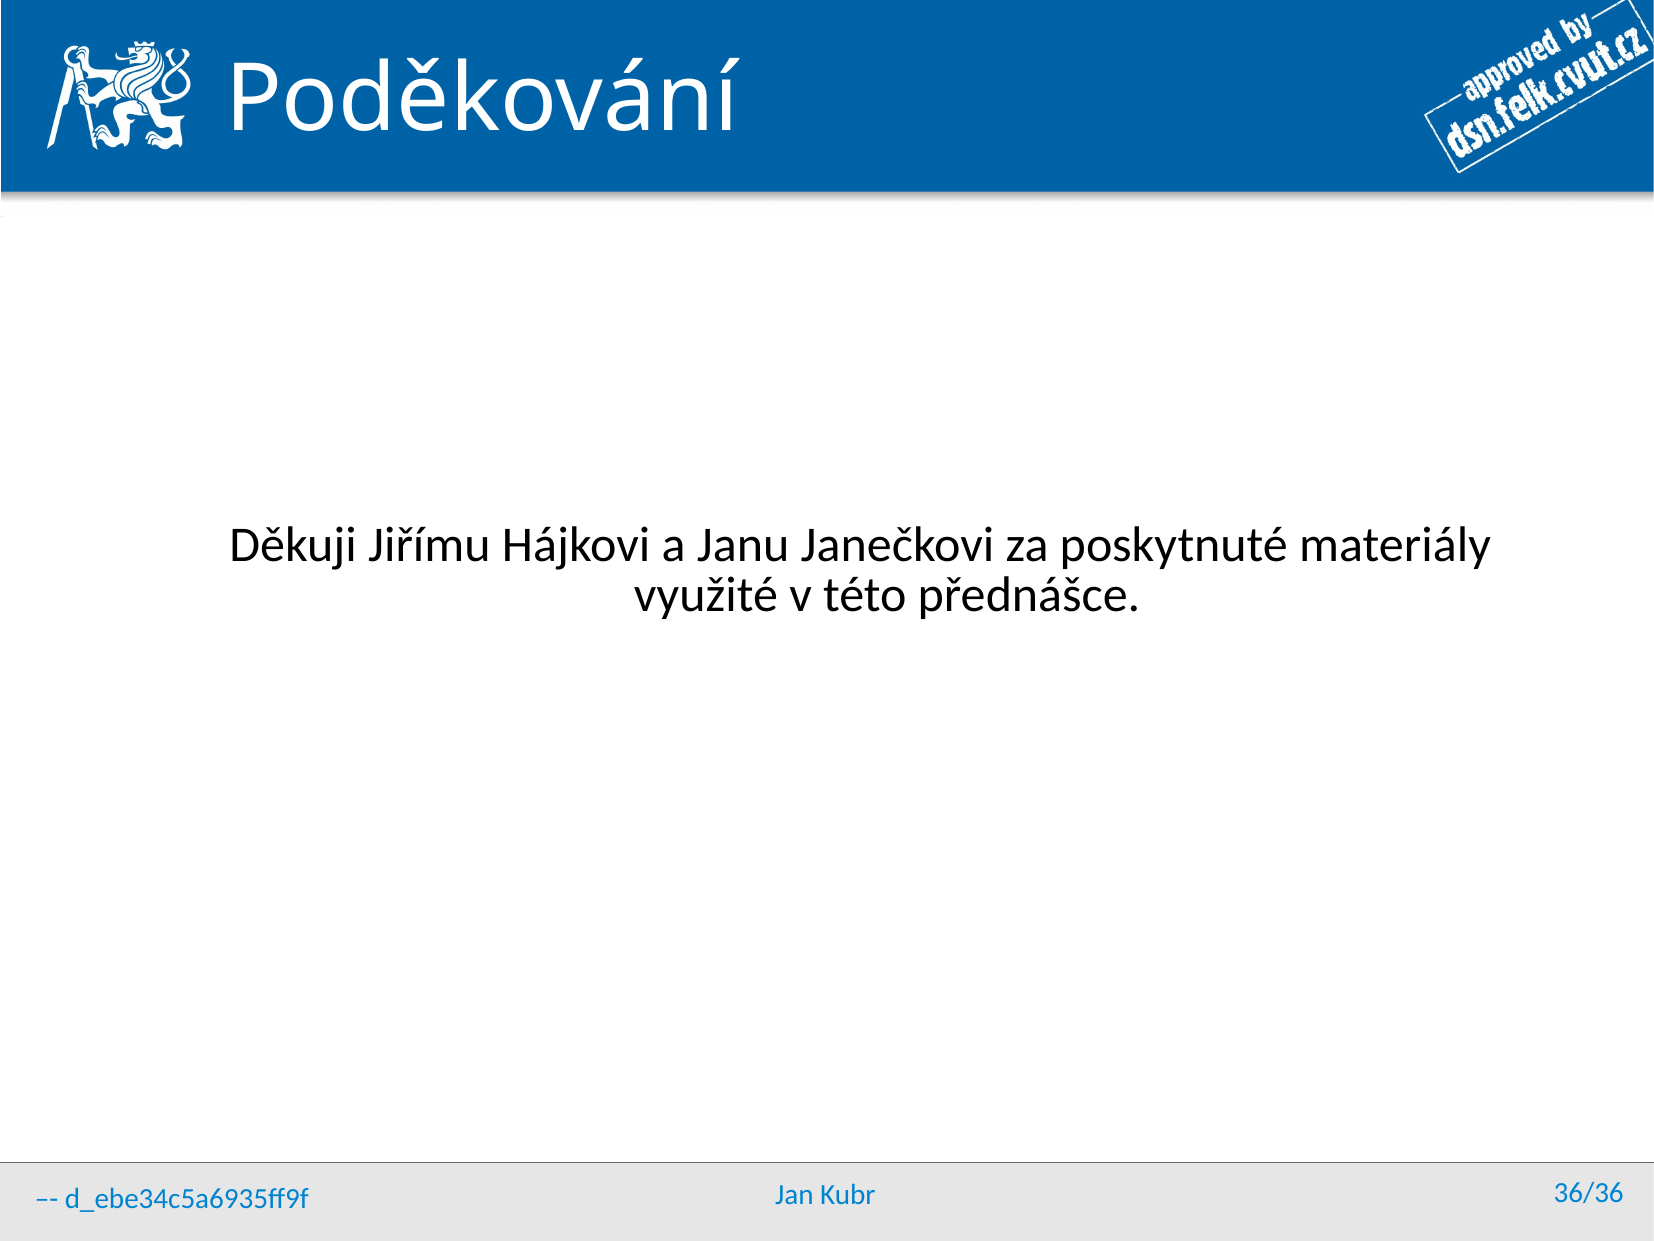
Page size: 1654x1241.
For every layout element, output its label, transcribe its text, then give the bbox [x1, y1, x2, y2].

list Děkuji Jiřímu Hájkovi a Janu Janečkovi za poskytnuté materiály využité v této přednášce. [145, 523, 1558, 839]
picture [1, 0, 1654, 217]
title Poděkování [225, 0, 1426, 188]
